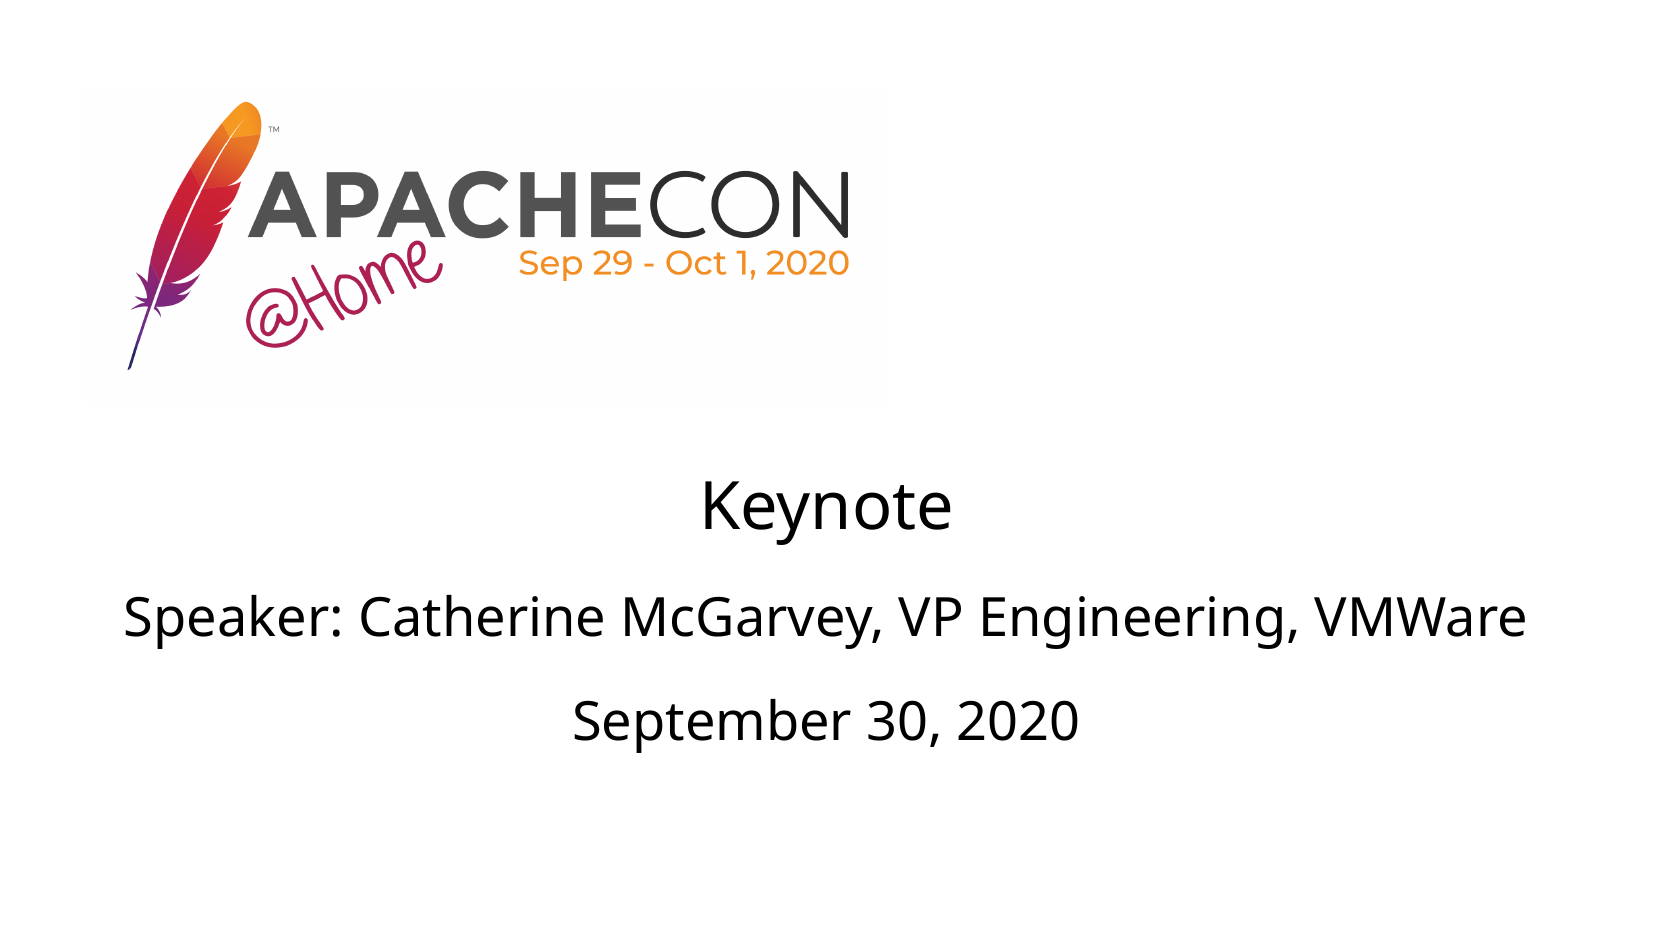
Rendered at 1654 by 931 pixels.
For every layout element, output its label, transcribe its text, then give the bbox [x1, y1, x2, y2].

list Keynote Speaker: Catherine McGarvey, VP Engineering, VMWare September 30, 2020 [82, 217, 1571, 758]
picture [82, 85, 888, 406]
